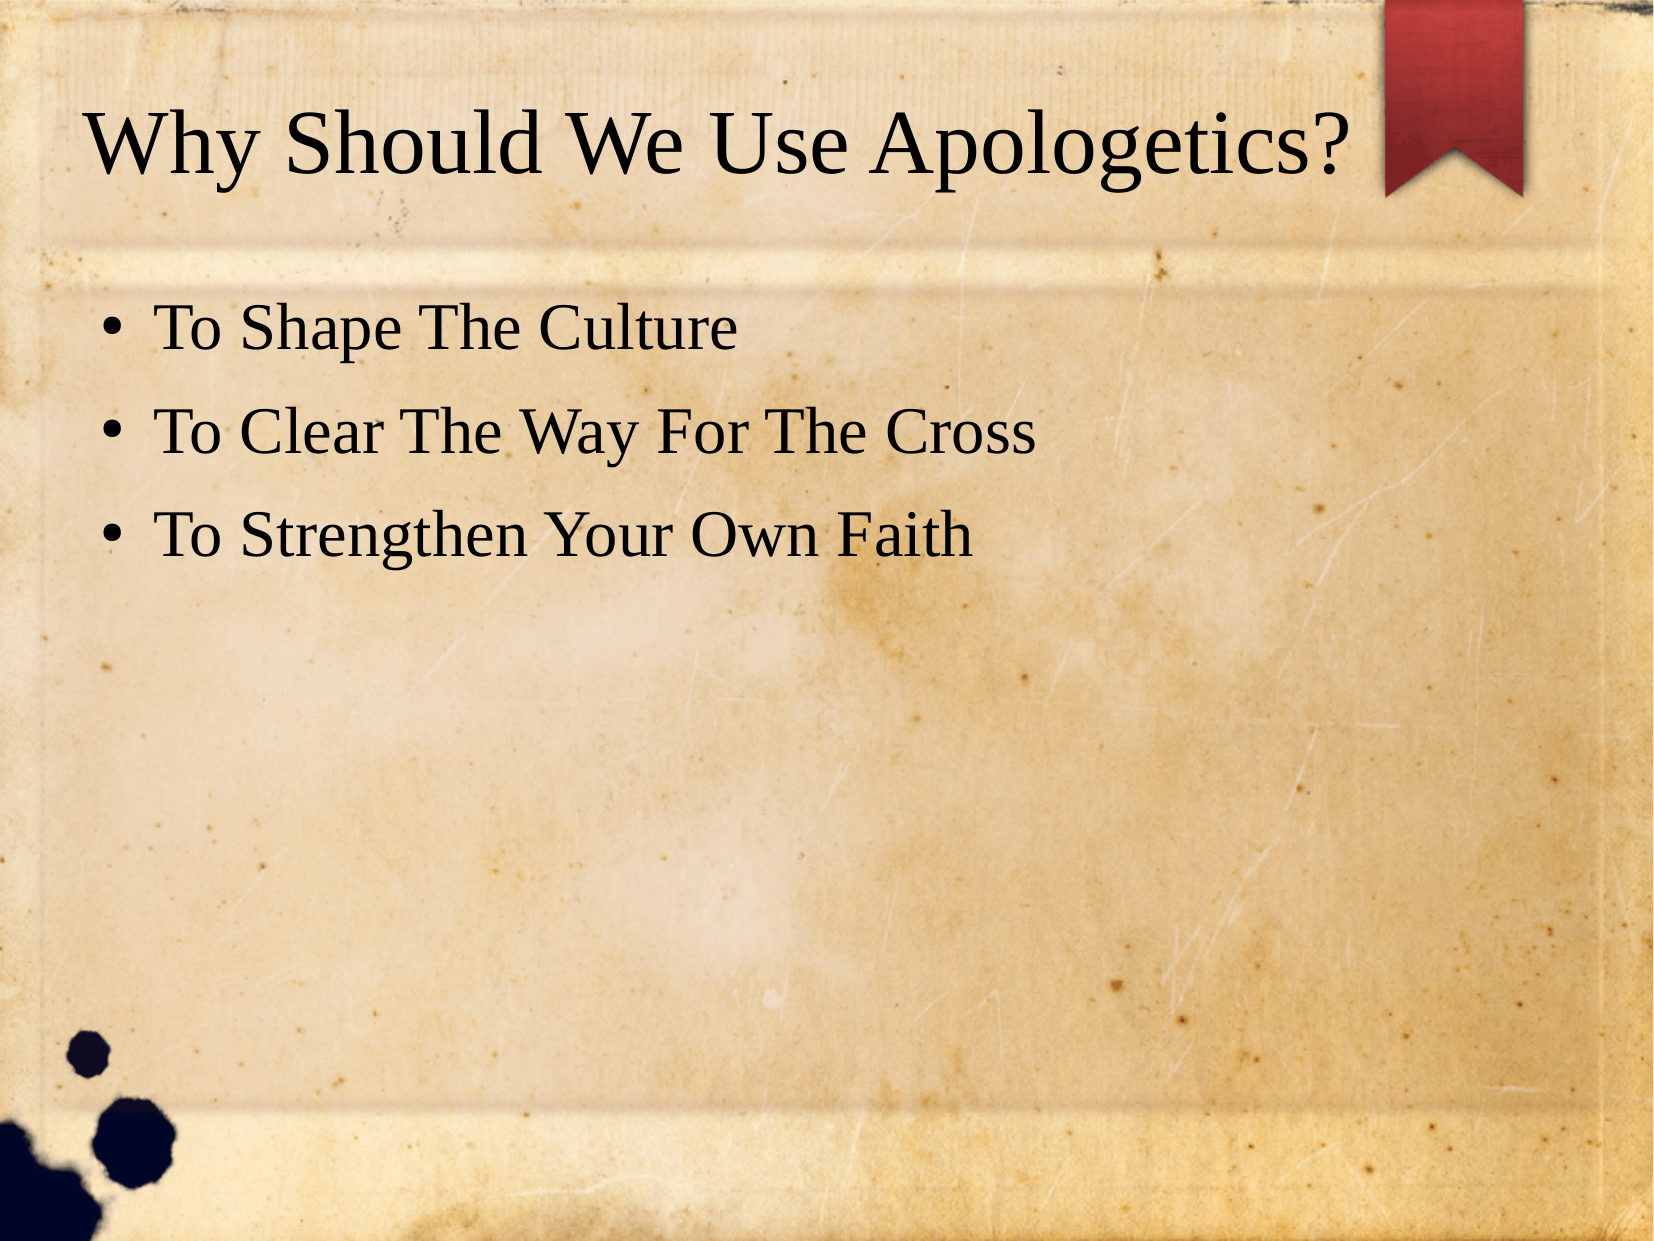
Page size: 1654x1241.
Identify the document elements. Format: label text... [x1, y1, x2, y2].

picture [0, 0, 1654, 1241]
list To Shape The Culture To Clear The Way For The Cross To Strengthen Your Own Faith [82, 290, 1538, 1010]
title Why Should We Use Apologetics? [82, 41, 1388, 245]
